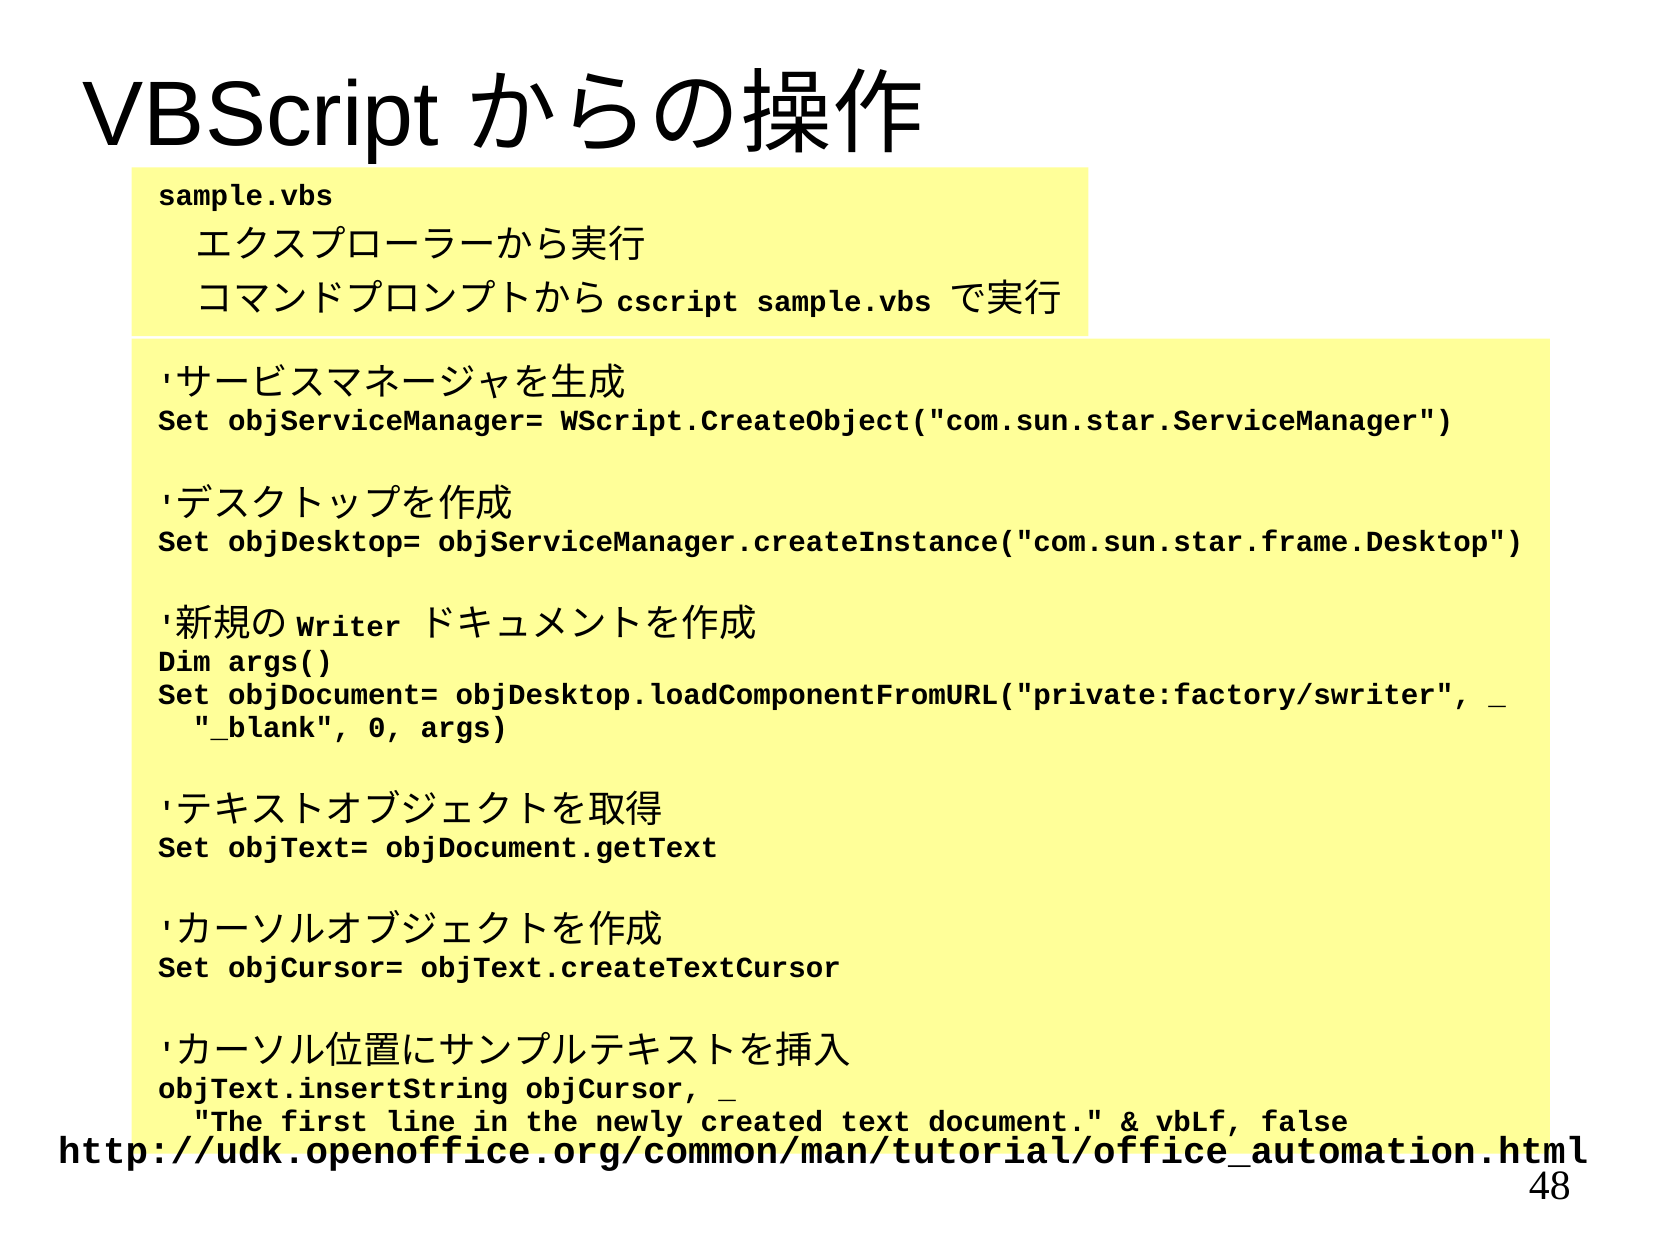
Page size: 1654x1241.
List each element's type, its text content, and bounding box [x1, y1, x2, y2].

text_box sample.vbs エクスプローラーから実行 コマンドプロンプトから cscript sample.vbs で実行 [131, 167, 1008, 307]
text_box 'サービスマネージャを生成 Set objServiceManager= WScript.CreateObject("com.sun.star.ServiceManager") 'デスクトップを作成 Set objDesktop= objServiceManager.createInstance("com.sun.star.frame.Desktop") '新規の Writer ドキュメントを作成 Dim args() Set objDocument= objDesktop.loadComponentFromURL("private:factory/swriter", _ "_blank", 0, args) 'テキストオブジェクトを取得 Set objText= objDocument.getText 'カーソルオブジェクトを作成 Set objCursor= objText.createTextCursor 'カーソル位置にサンプルテキストを挿入 objText.insertString objCursor, _ "The first line in the newly created text document." & vbLf, false [131, 338, 1550, 1101]
title VBScript からの操作 [82, 0, 1623, 213]
text_box http://udk.openoffice.org/common/man/tutorial/office_automation.html [43, 1125, 1603, 1183]
